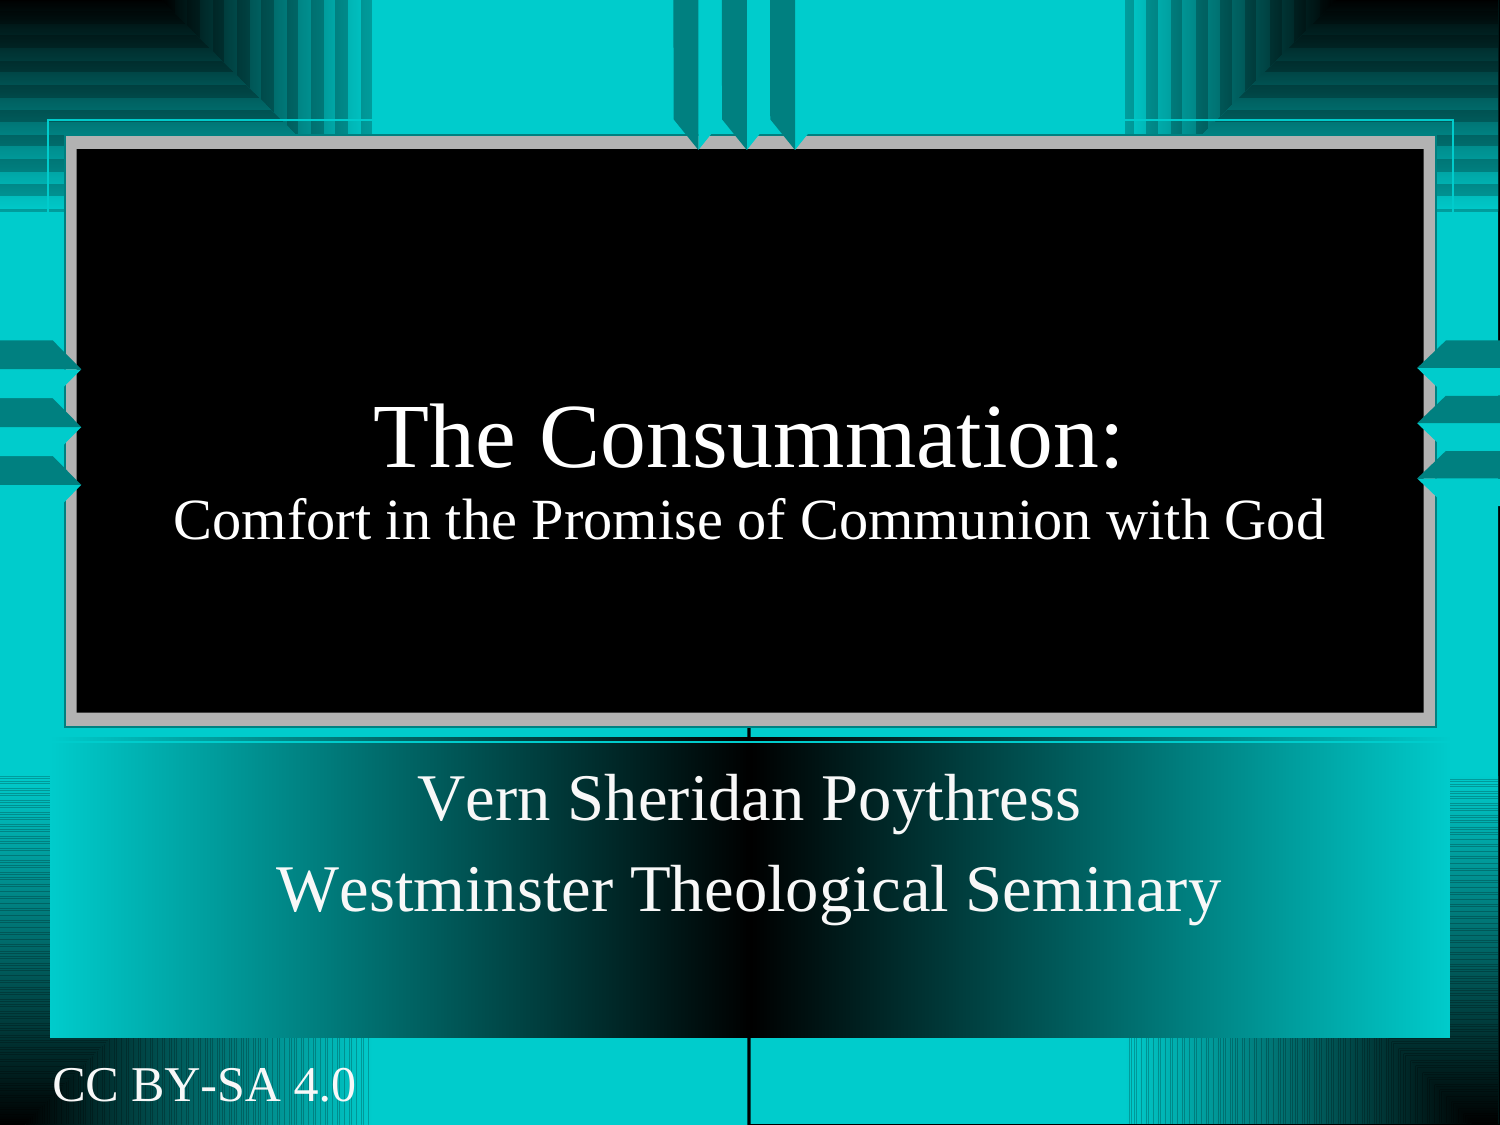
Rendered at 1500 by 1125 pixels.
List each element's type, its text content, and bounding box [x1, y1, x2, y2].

subtitle Vern Sheridan Poythress Westminster Theological Seminary [13, 699, 1487, 988]
title The Consummation: Comfort in the Promise of Communion with God [65, 374, 1435, 563]
text_box CC BY-SA 4.0 [37, 1050, 526, 1121]
